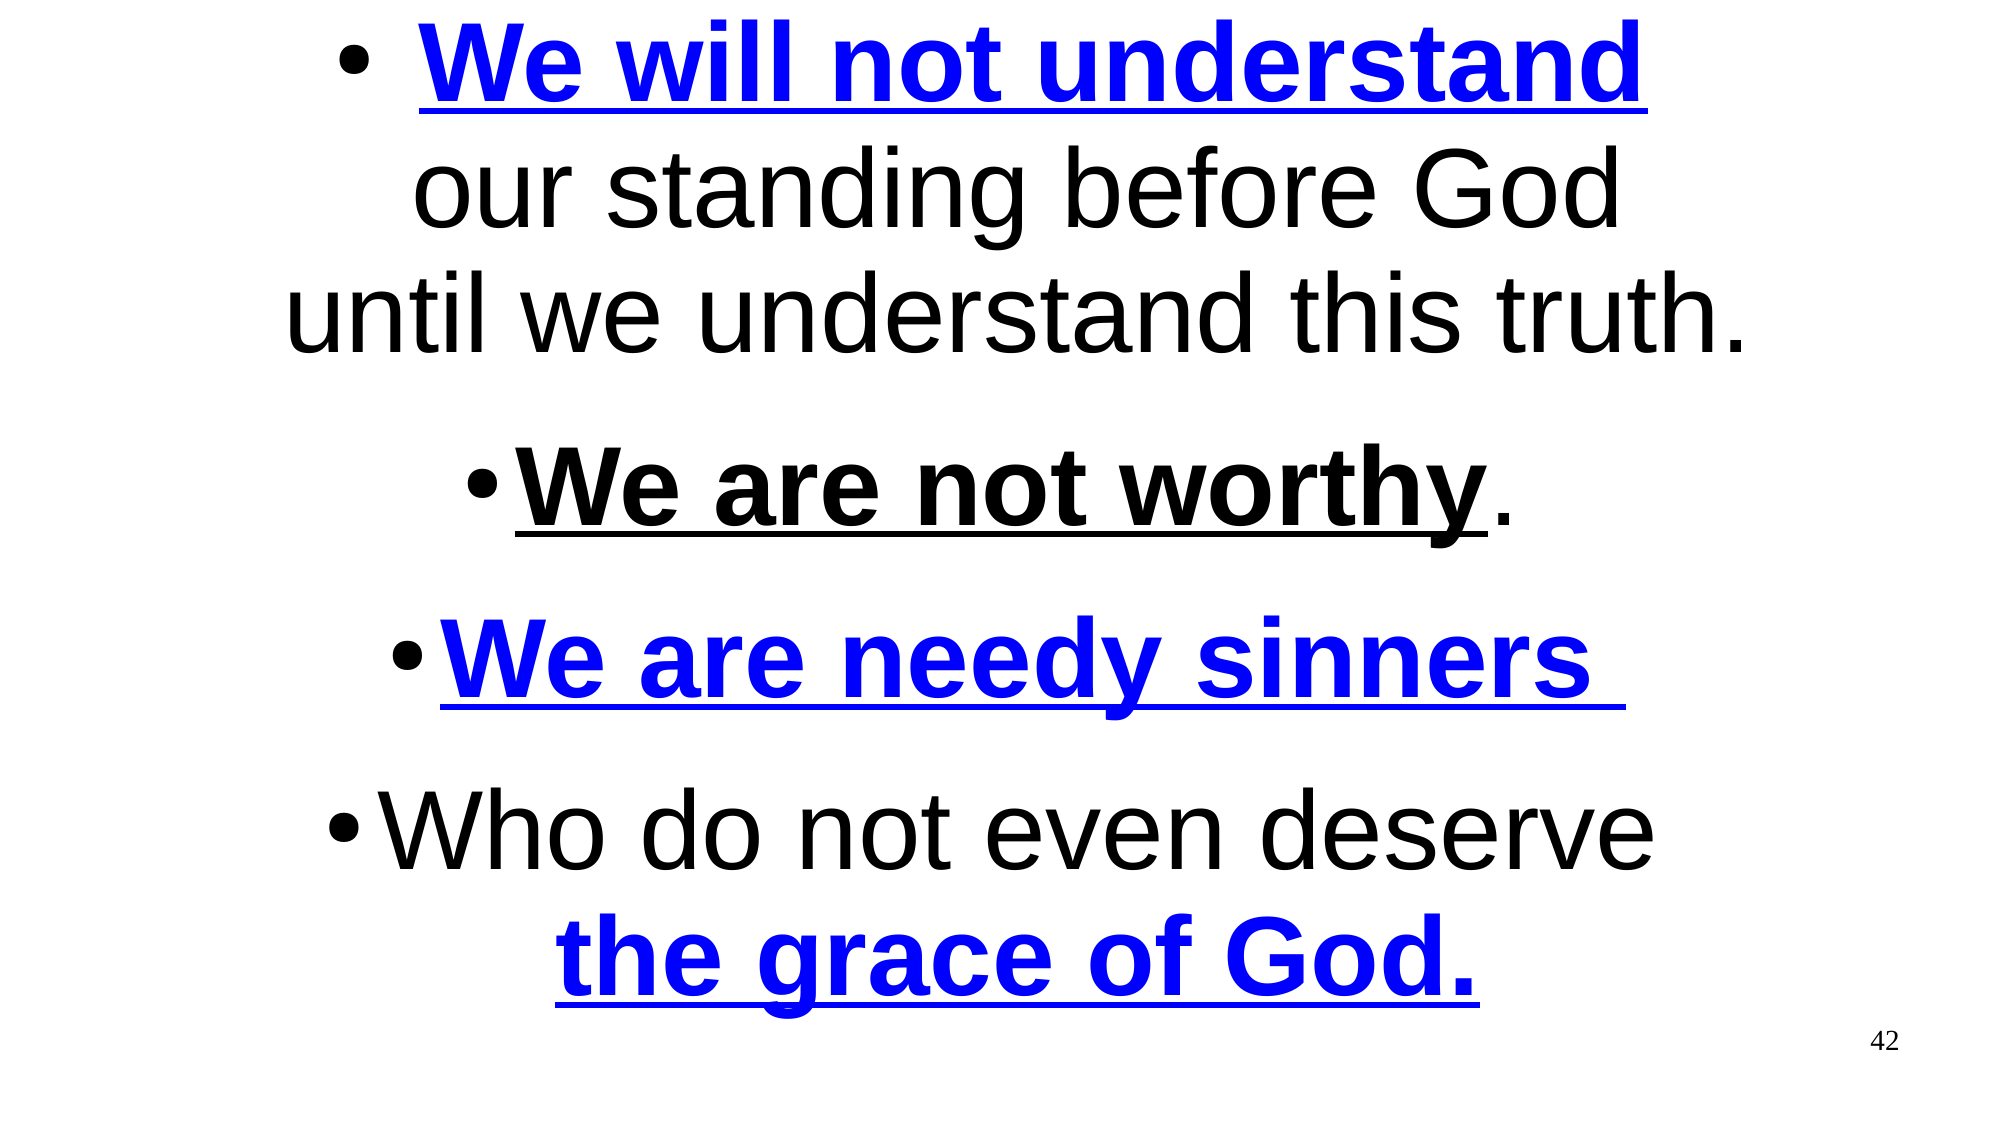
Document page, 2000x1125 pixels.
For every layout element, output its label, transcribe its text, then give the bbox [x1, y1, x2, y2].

list We will not understand our standing before God until we understand this truth. We are not worthy. We are needy sinners Who do not even deserve the grace of God. [0, 0, 1996, 1123]
